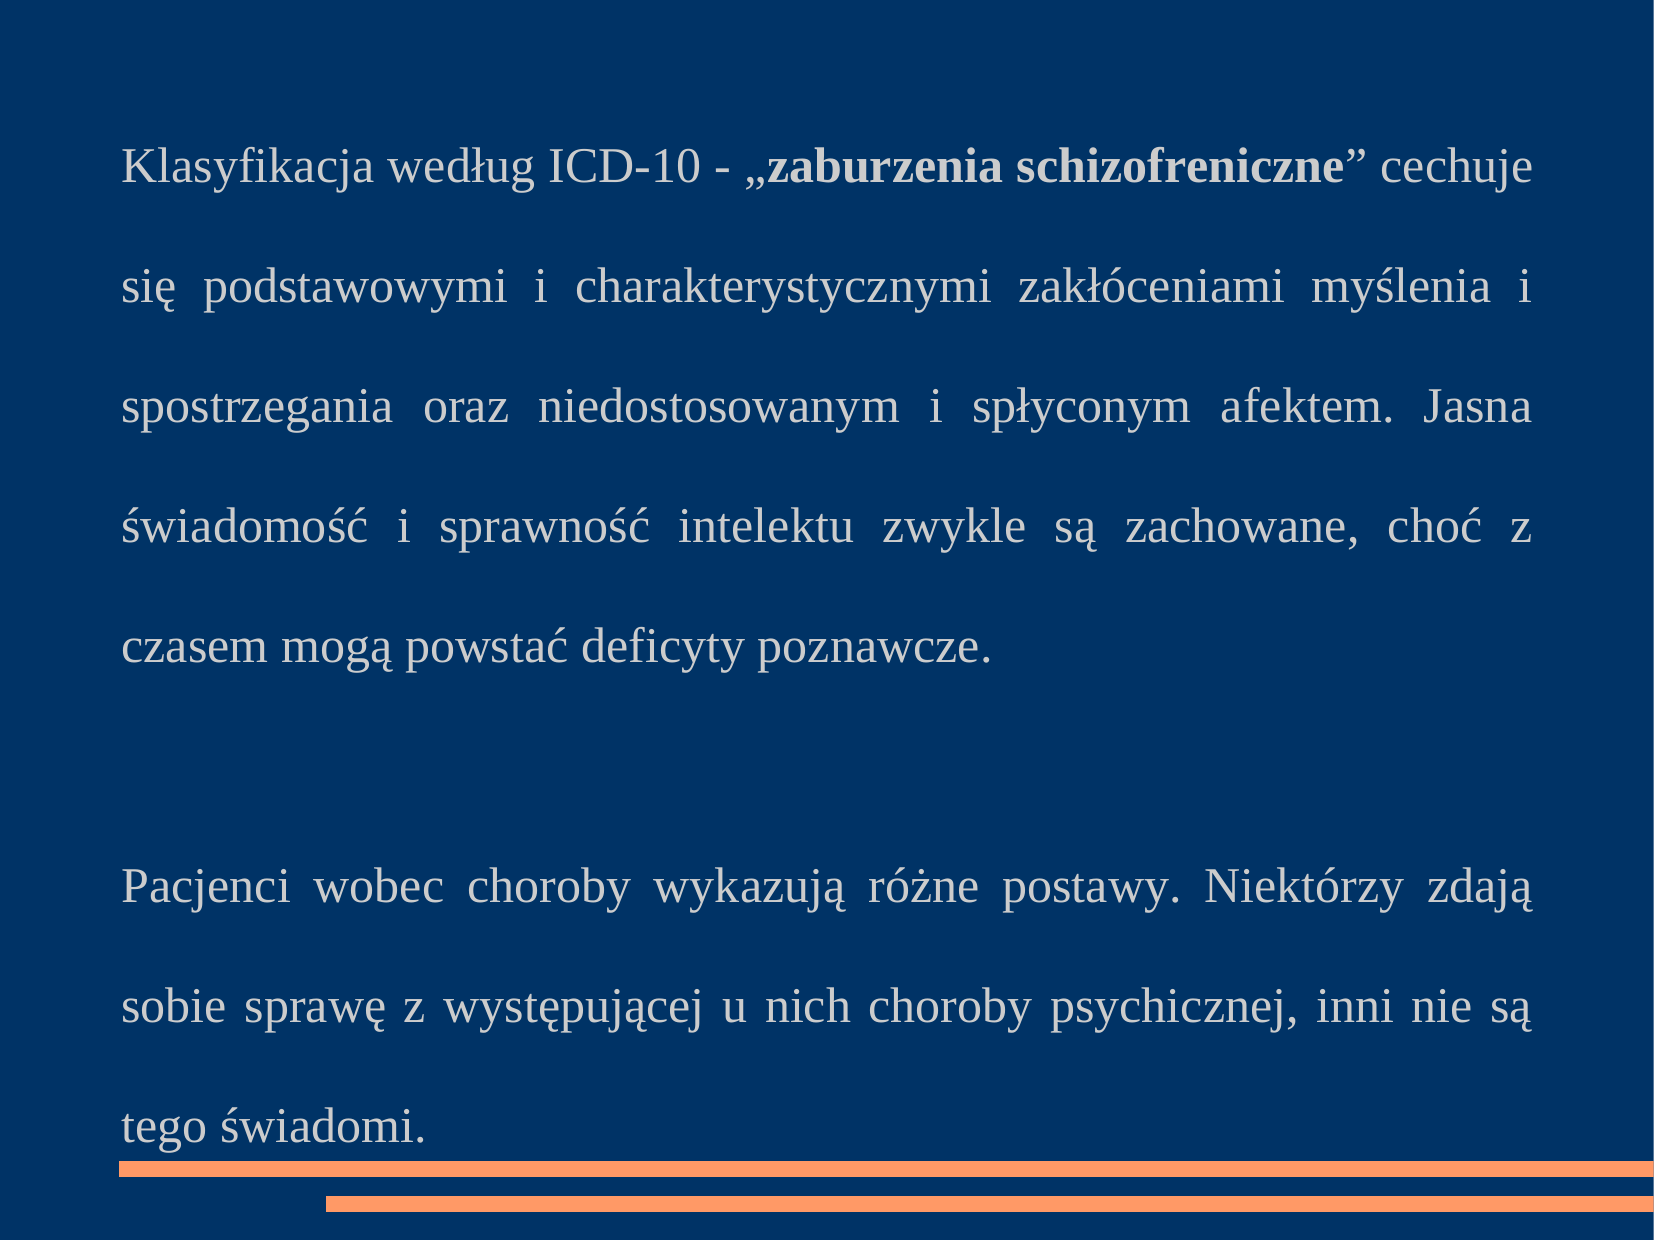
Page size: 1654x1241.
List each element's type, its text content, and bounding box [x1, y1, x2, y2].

subtitle Klasyfikacja według ICD-10 - „zaburzenia schizofreniczne” cechuje się podstawowymi i charakterystycznymi zakłóceniami myślenia i spostrzegania oraz niedostosowanym i spłyconym afektem. Jasna świadomość i sprawność intelektu zwykle są zachowane, choć z czasem mogą powstać deficyty poznawcze. Pacjenci wobec choroby wykazują różne postawy. Niektórzy zdają sobie sprawę z występującej u nich choroby psychicznej, inni nie są tego świadomi. [121, 0, 1534, 1241]
